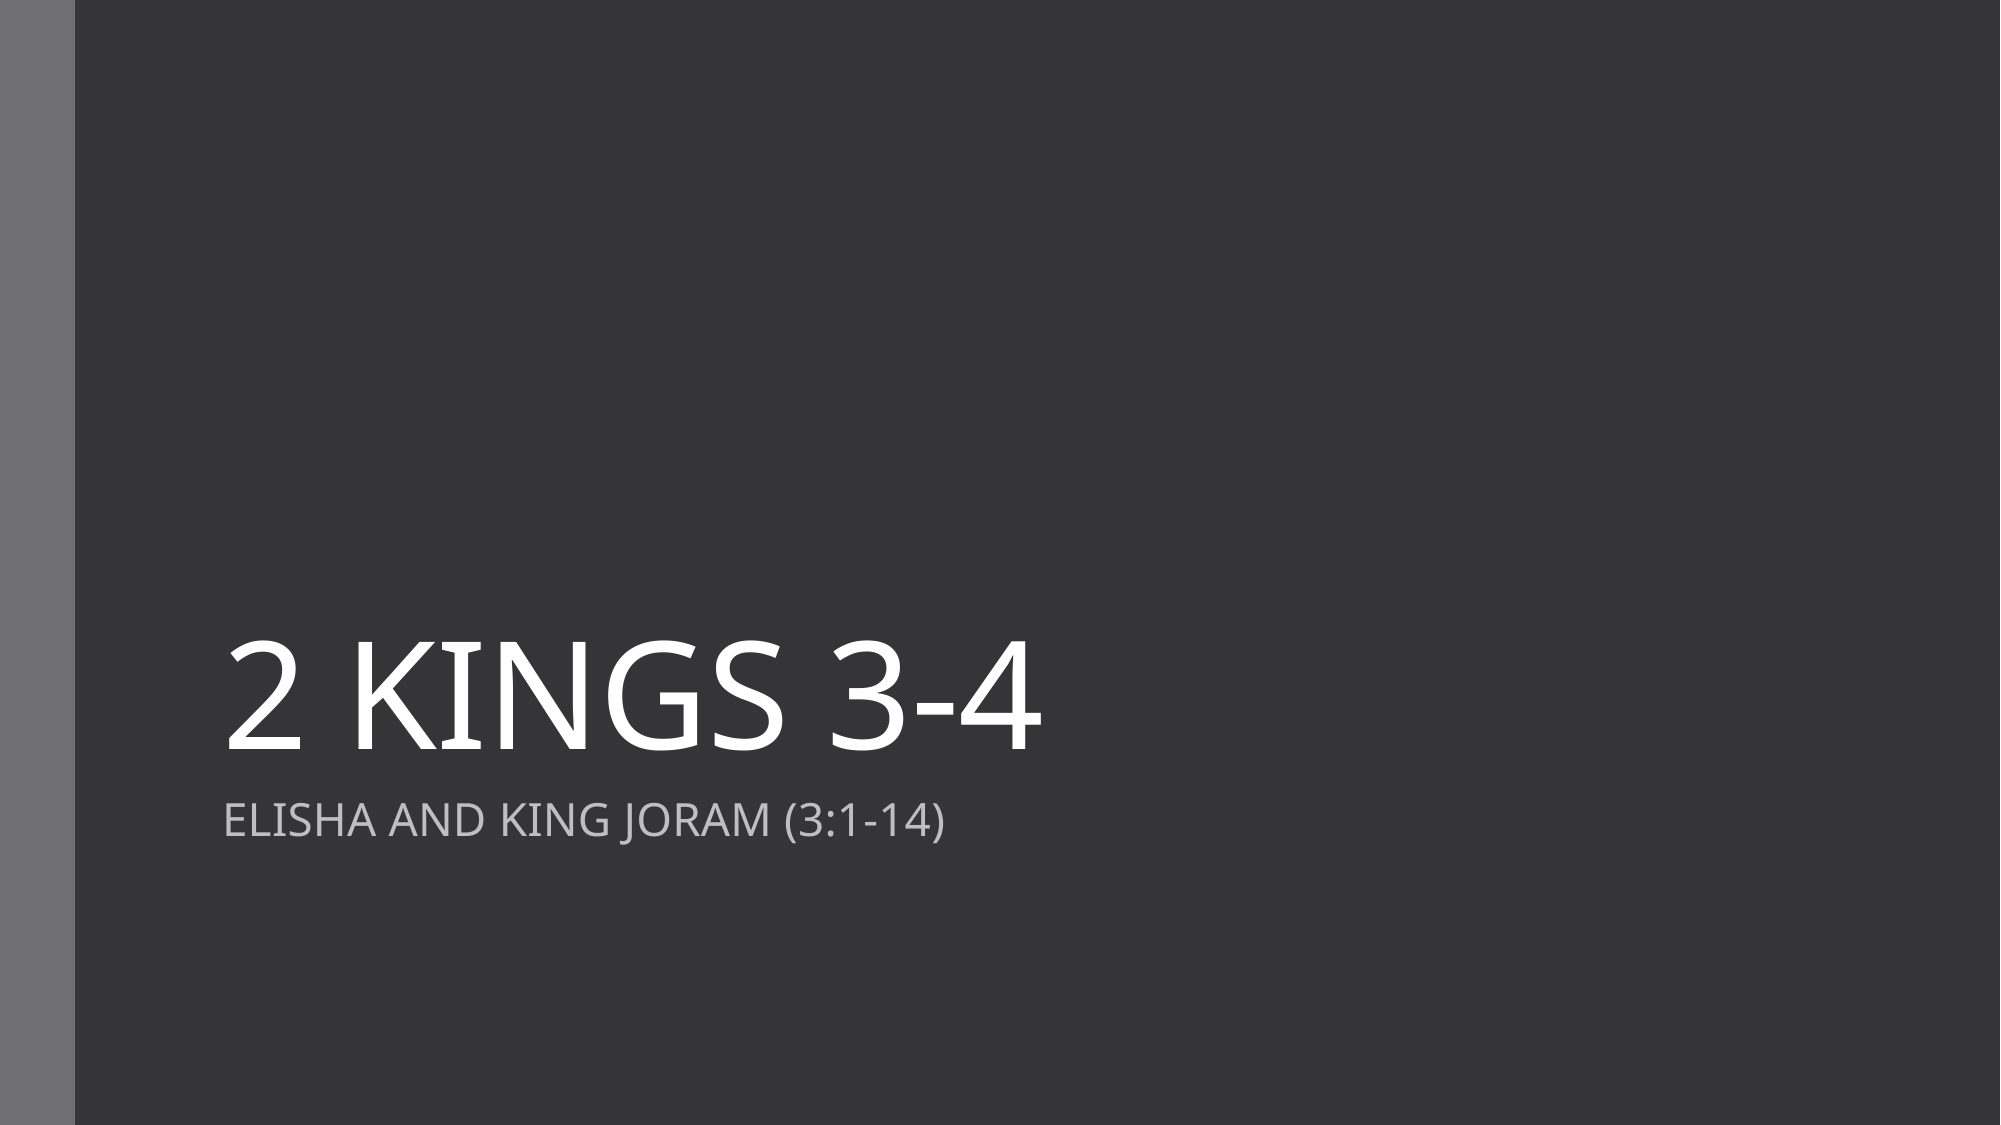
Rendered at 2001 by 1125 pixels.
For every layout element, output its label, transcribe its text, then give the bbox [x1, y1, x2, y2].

title 2 KINGS 3-4 [206, 124, 1752, 787]
subtitle ELISHA AND KING JORAM (3:1-14) [206, 787, 1752, 1066]
